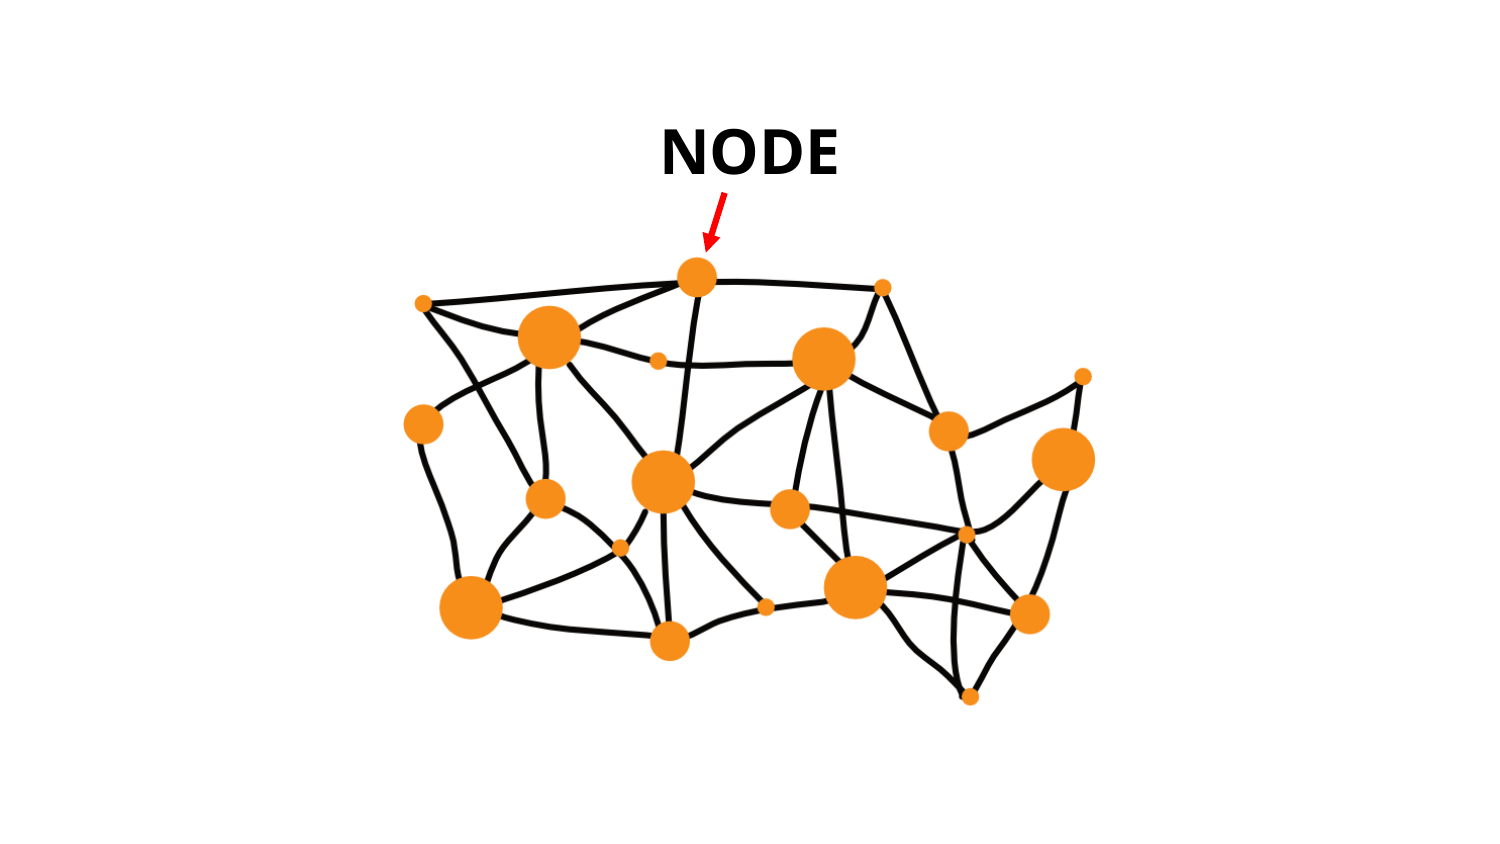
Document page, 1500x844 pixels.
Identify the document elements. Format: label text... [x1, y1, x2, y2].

picture [306, 201, 1194, 758]
title NODE [213, 77, 1287, 202]
